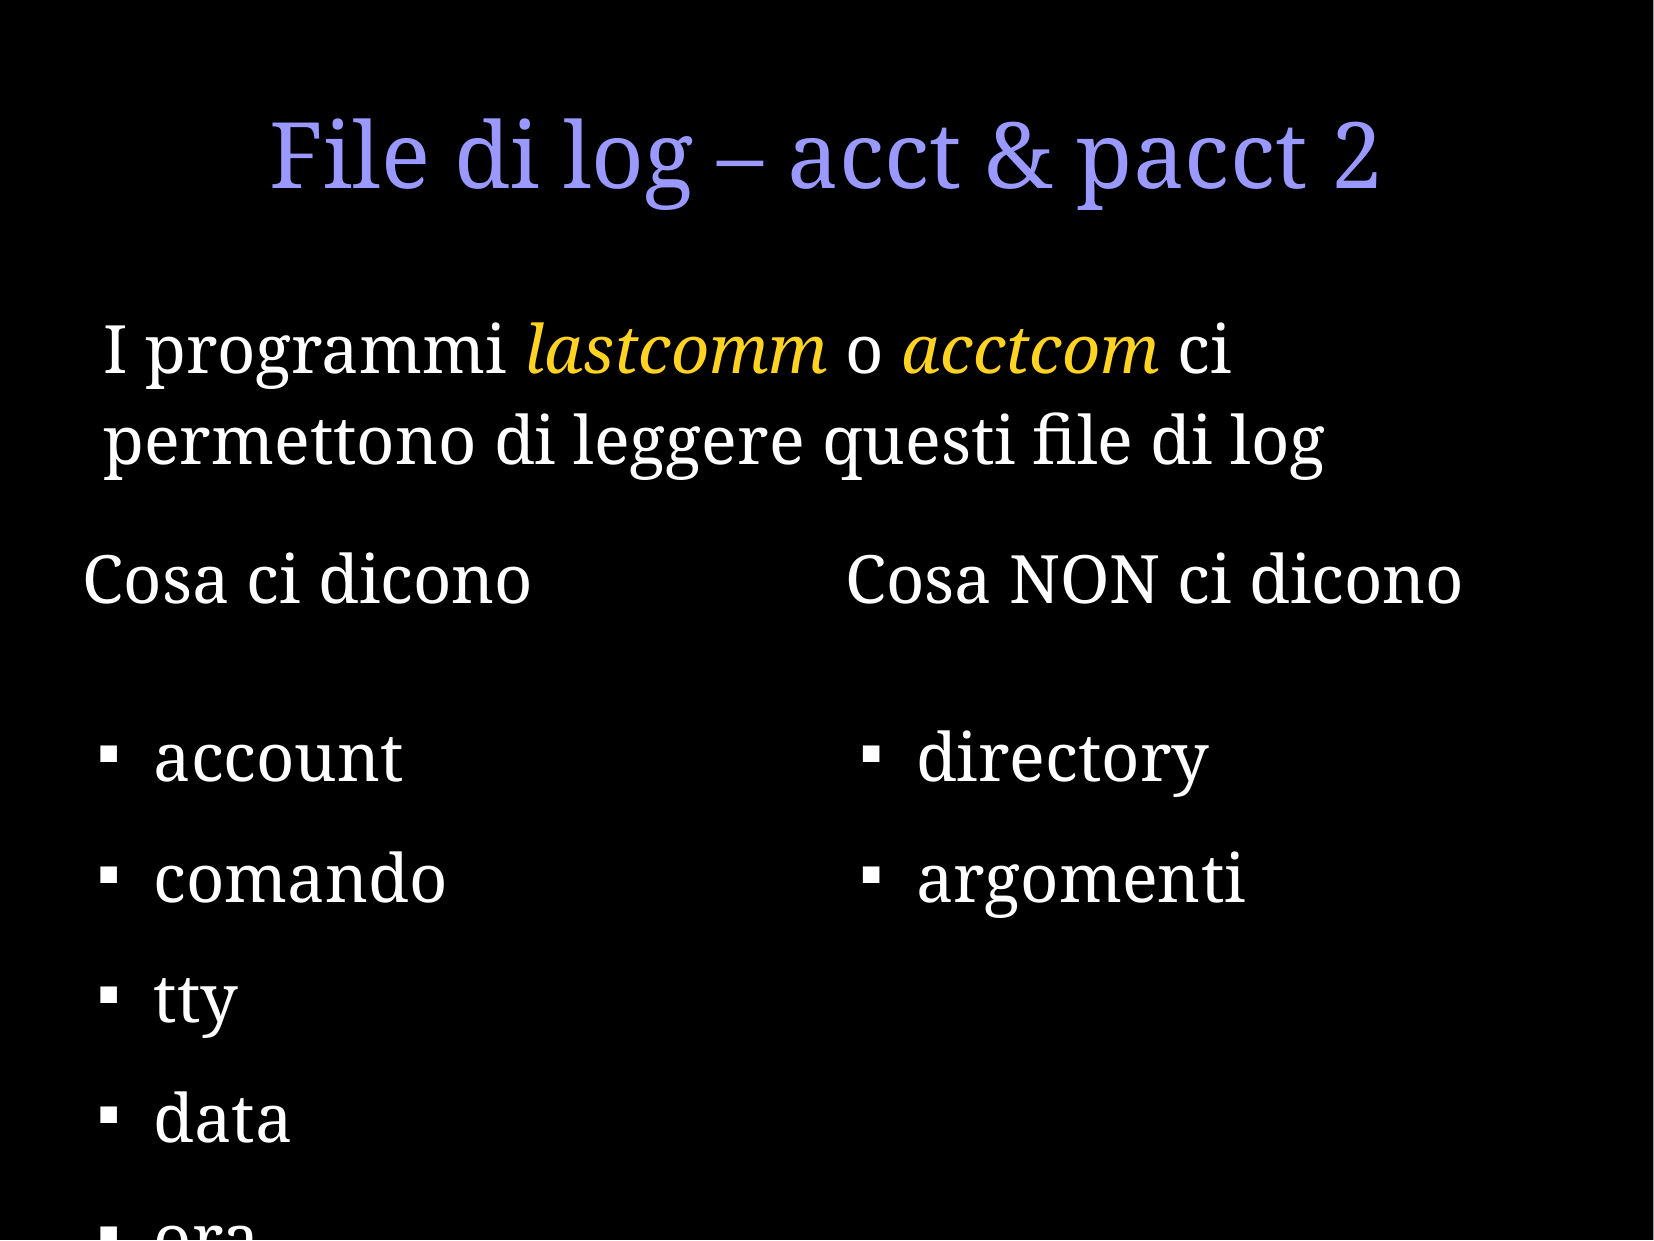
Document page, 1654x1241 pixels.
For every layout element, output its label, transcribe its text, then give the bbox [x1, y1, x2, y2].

text_box I programmi lastcomm o acctcom ci permettono di leggere questi file di log [88, 295, 1565, 462]
title File di log – acct & pacct 2 [82, 49, 1571, 257]
list Cosa NON ci dicono directory argomenti [845, 532, 1572, 1241]
list Cosa ci dicono account comando tty data ora [82, 532, 809, 1241]
